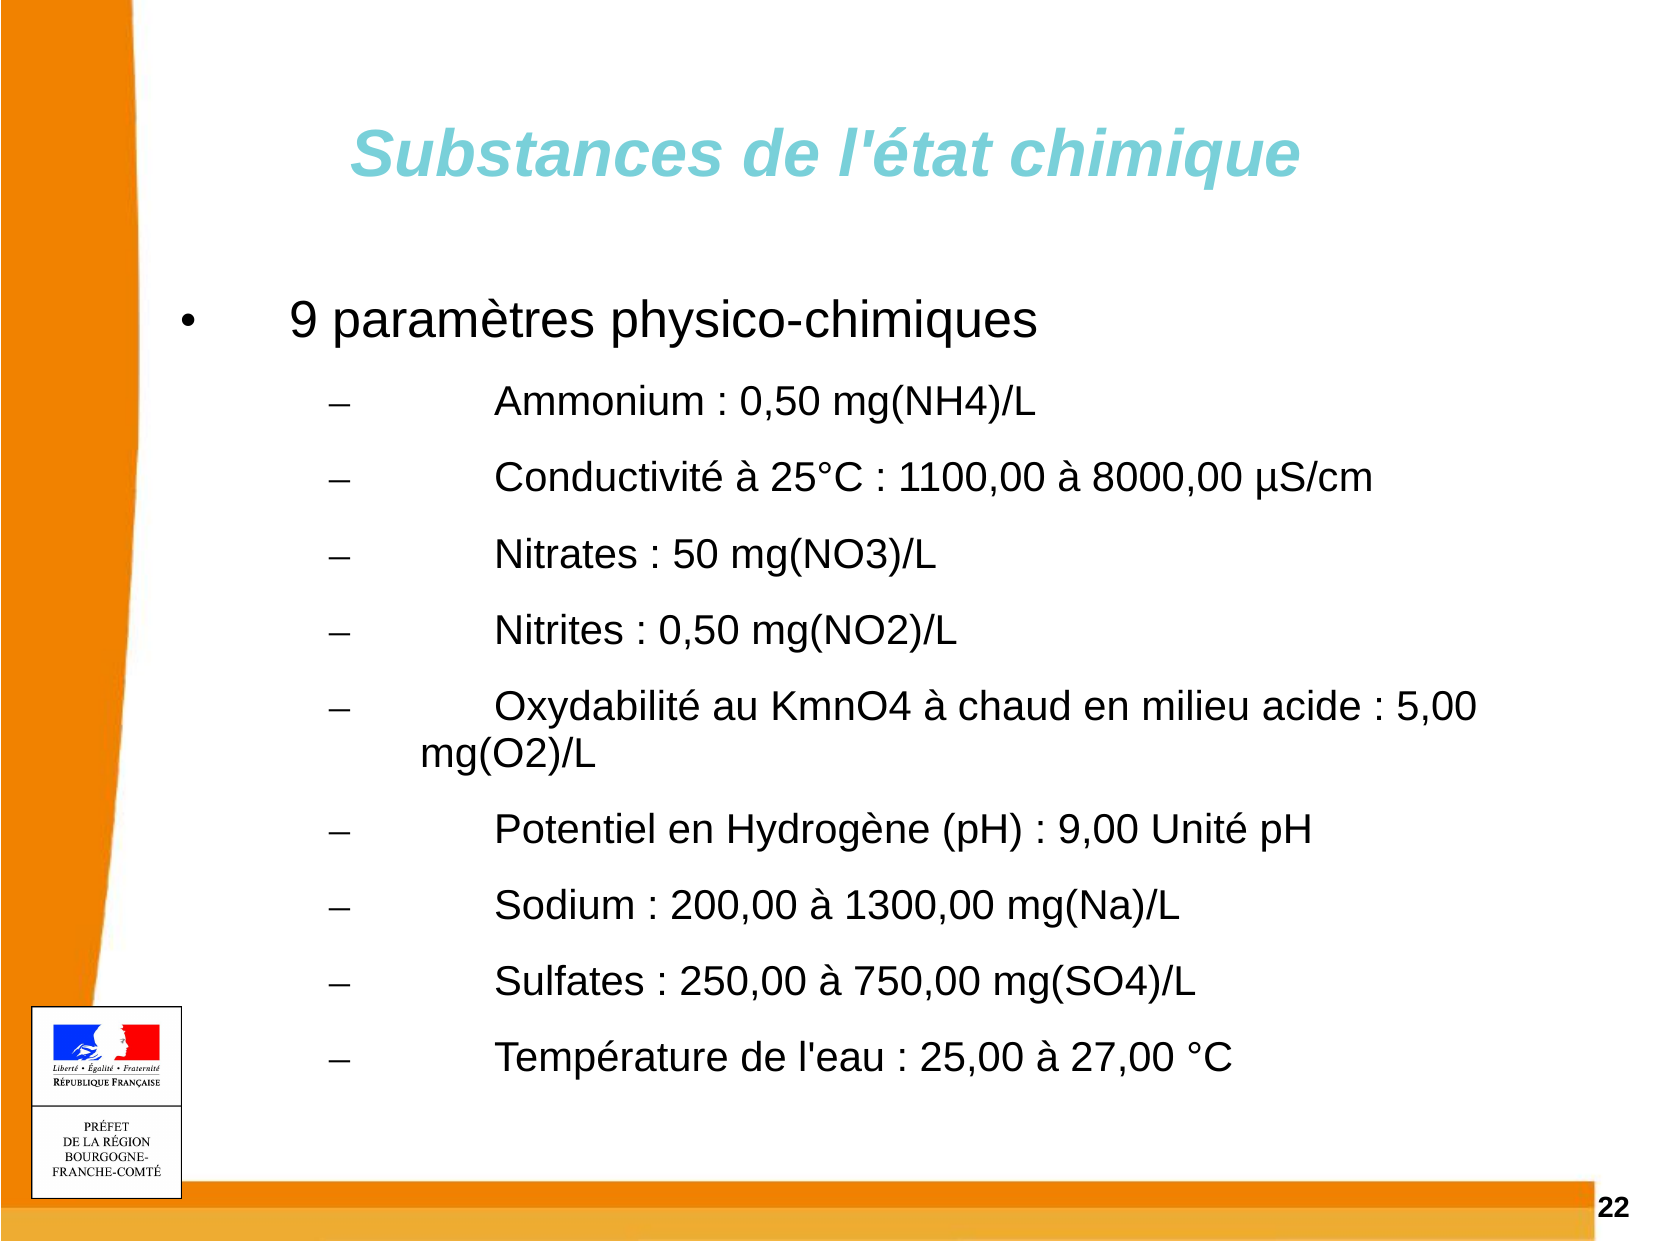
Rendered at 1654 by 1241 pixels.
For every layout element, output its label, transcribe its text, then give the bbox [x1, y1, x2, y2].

title Substances de l'état chimique [82, 49, 1571, 257]
picture [1, 0, 1654, 1241]
list • 9 paramètres physico-chimiques – Ammonium : 0,50 mg(NH4)/L – Conductivité à 25°C : 1100,00 à 8000,00 µS/cm – Nitrates : 50 mg(NO3)/L – Nitrites : 0,50 mg(NO2)/L – Oxydabilité au KmnO4 à chaud en milieu acide : 5,00 mg(O2)/L – Potentiel en Hydrogène (pH) : 9,00 Unité pH – Sodium : 200,00 à 1300,00 mg(Na)/L – Sulfates : 250,00 à 750,00 mg(SO4)/L – Température de l'eau : 25,00 à 27,00 °C [179, 290, 1509, 1241]
